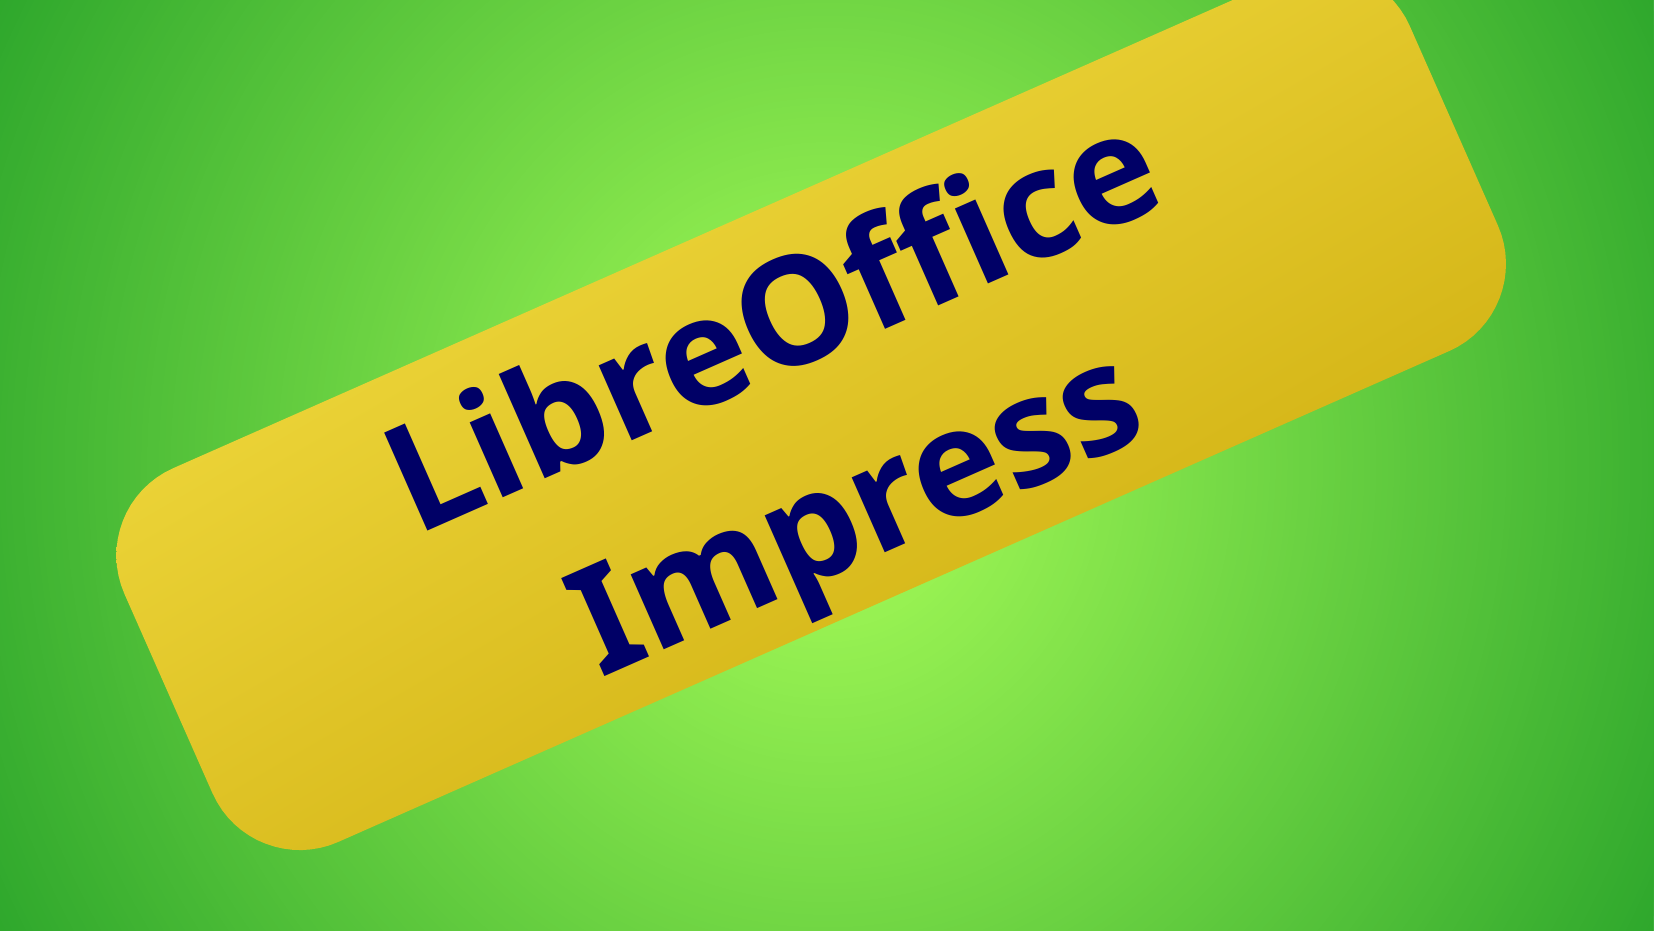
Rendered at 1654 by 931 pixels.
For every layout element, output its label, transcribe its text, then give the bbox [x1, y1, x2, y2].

title LibreOffice Impress [107, 0, 1515, 832]
